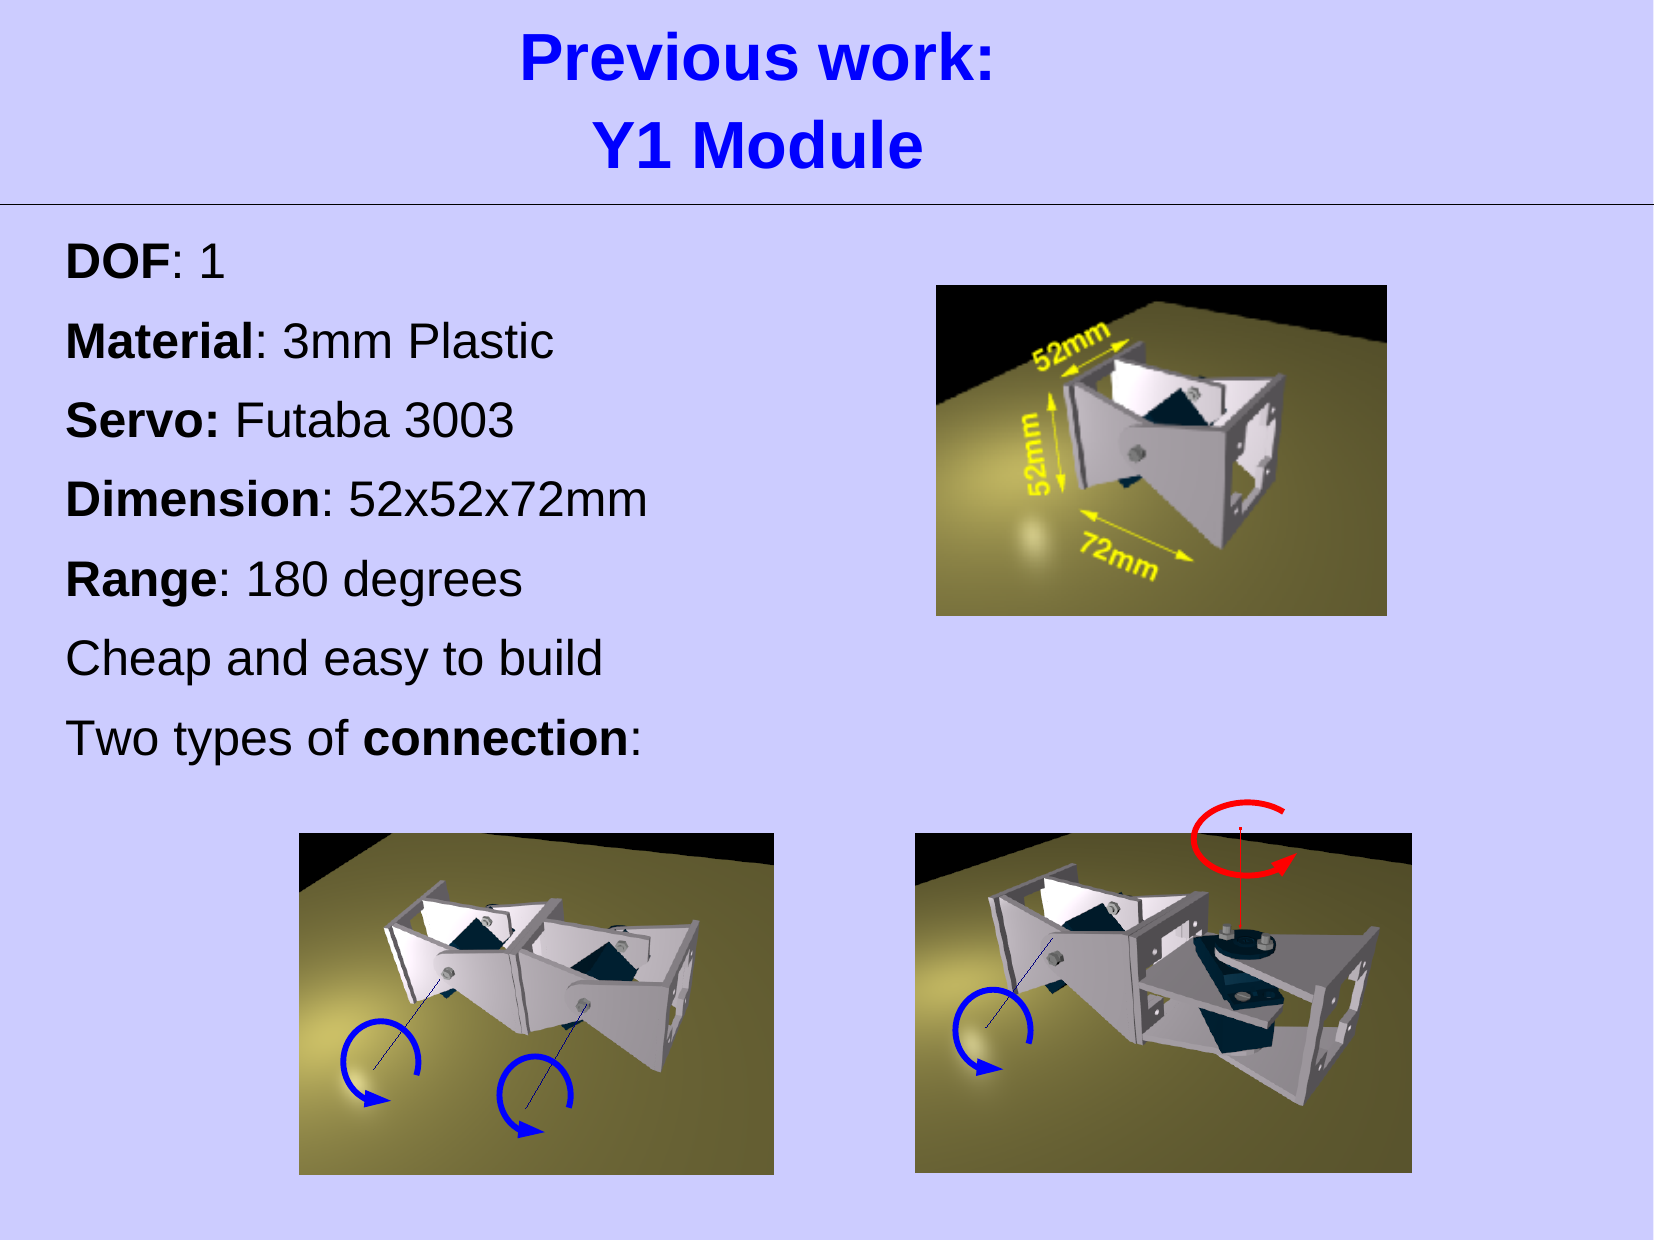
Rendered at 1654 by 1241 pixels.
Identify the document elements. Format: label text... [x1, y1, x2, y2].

text_box DOF: 1 Material: 3mm Plastic Servo: Futaba 3003 Dimension: 52x52x72mm Range: 180 degrees Cheap and easy to build Two types of connection: [51, 233, 940, 766]
picture [915, 833, 1412, 1173]
title Previous work: Y1 Module [120, 0, 1396, 191]
picture [299, 833, 774, 1175]
picture [936, 285, 1387, 617]
